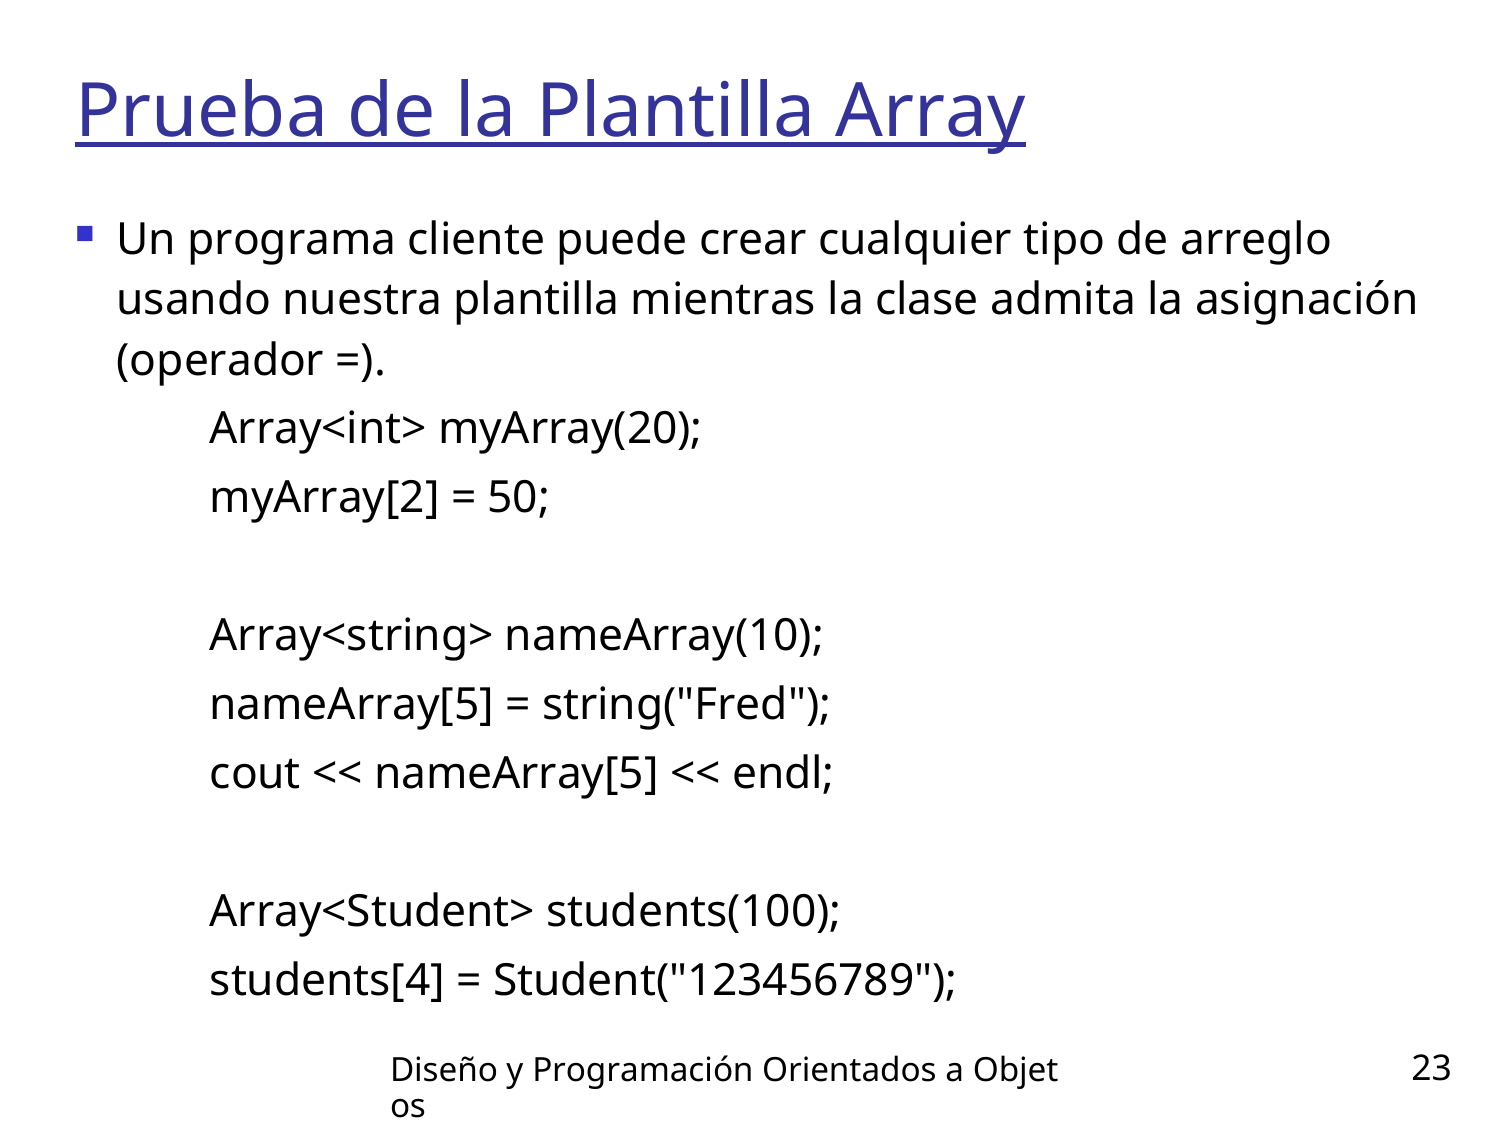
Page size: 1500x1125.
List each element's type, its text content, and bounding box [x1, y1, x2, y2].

title Prueba de la Plantilla Array [75, 25, 1466, 188]
list Un programa cliente puede crear cualquier tipo de arreglo usando nuestra plantilla mientras la clase admita la asignación (operador =). Array<int> myArray(20); myArray[2] = 50; Array<string> nameArray(10); nameArray[5] = string("Fred"); cout << nameArray[5] << endl; Array<Student> students(100); students[4] = Student("123456789"); [75, 207, 1462, 1013]
